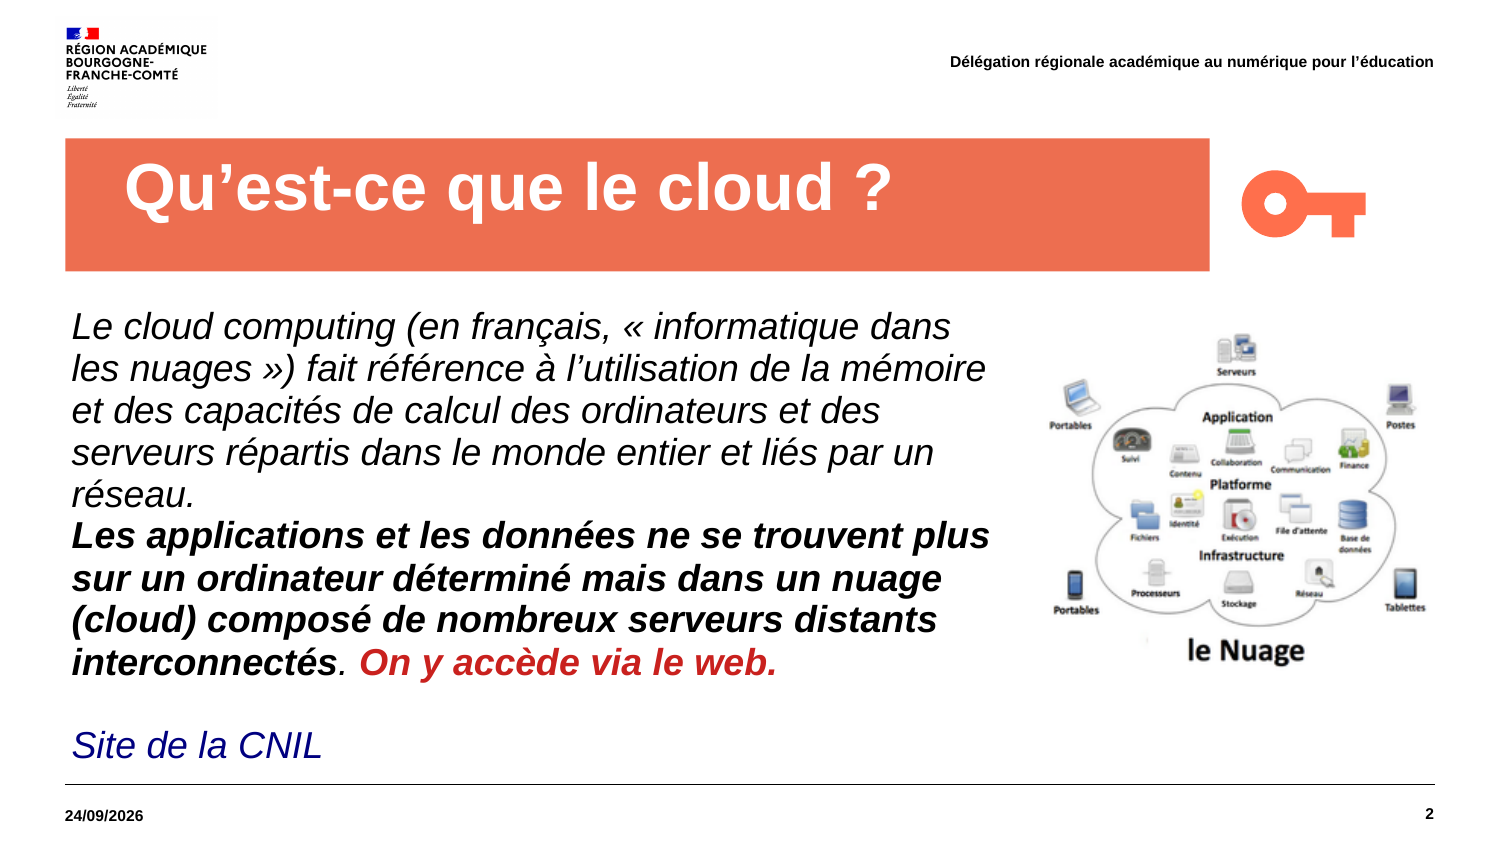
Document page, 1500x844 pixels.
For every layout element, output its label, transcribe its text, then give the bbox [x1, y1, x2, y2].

text_box Qu’est-ce que le cloud ? [65, 138, 1210, 272]
text_box <numéro> [1213, 784, 1435, 843]
text_box 31/01/2023 [64, 787, 251, 843]
picture [55, 16, 218, 119]
text_box Le cloud computing (en français, « informatique dans les nuages ») fait référence à l’utilisation de la mémoire et des capacités de calcul des ordinateurs et des serveurs répartis dans le monde entier et liés par un réseau. Les applications et les données ne se trouvent plus sur un ordinateur déterminé mais dans un nuage (cloud) composé de nombreux serveurs distants interconnectés. On y accède via le web. Site de la CNIL [21, 297, 1018, 775]
picture [1042, 332, 1437, 671]
text_box Délégation régionale académique au numérique pour l’éducation [470, 32, 1435, 91]
text_box [1241, 170, 1366, 238]
